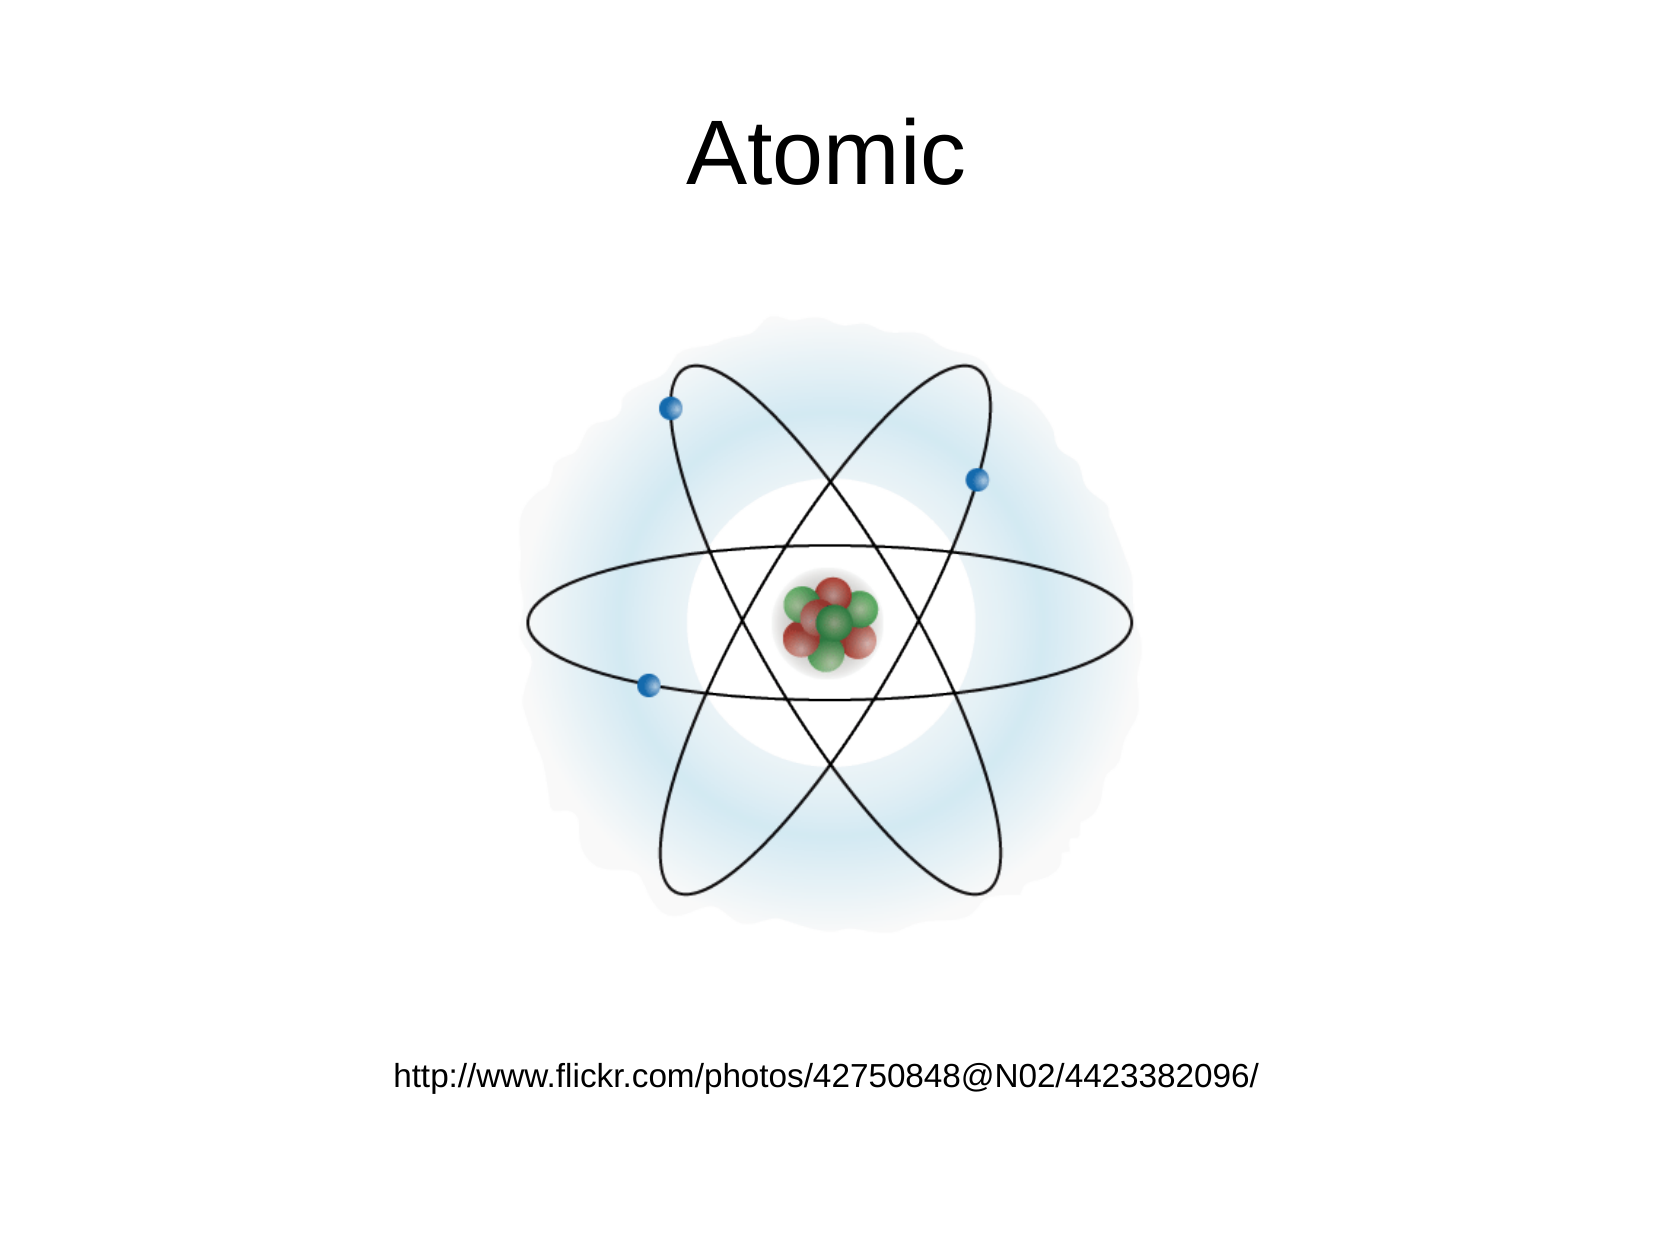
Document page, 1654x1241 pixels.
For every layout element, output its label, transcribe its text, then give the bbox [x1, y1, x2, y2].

title Atomic [82, 49, 1571, 257]
subtitle http://www.flickr.com/photos/42750848@N02/4423382096/ [82, 1050, 1571, 1102]
picture [515, 308, 1145, 938]
